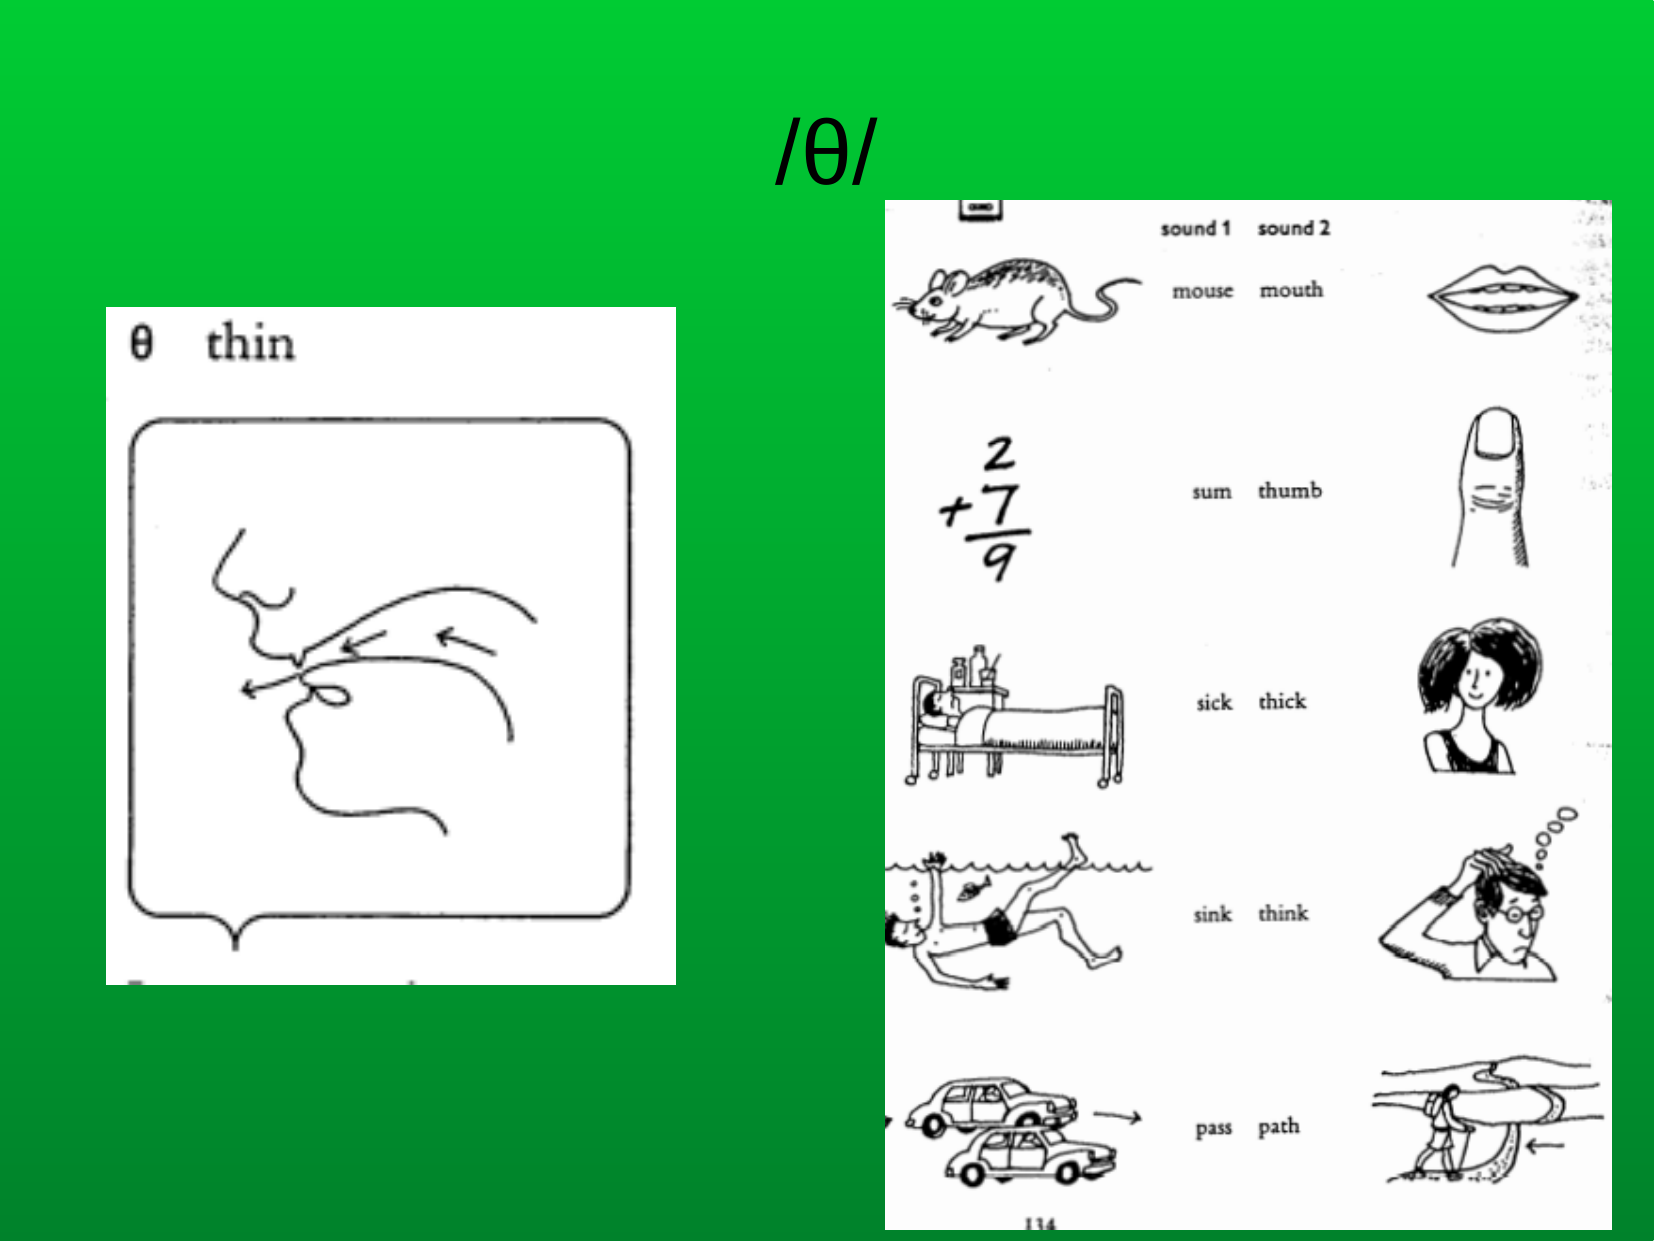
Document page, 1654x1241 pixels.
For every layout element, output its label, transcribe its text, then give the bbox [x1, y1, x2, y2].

title /θ/ [82, 49, 1571, 257]
picture [106, 307, 676, 985]
picture [885, 200, 1612, 1230]
